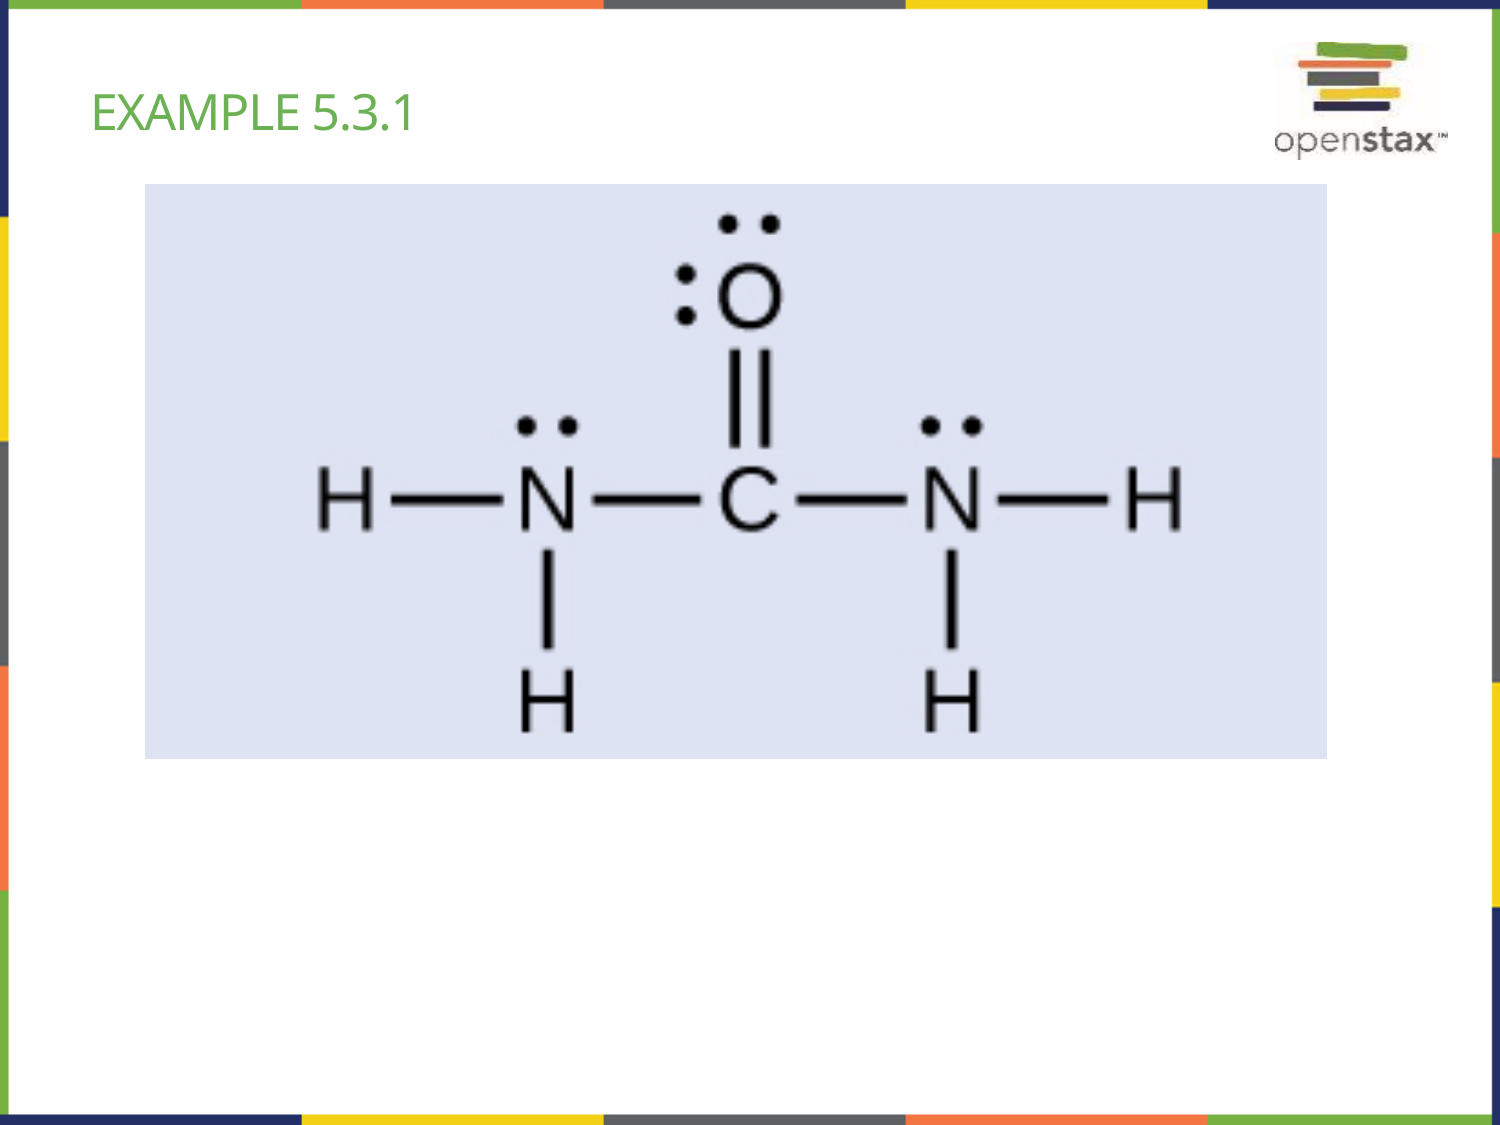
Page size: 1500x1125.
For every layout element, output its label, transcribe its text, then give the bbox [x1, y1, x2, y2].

picture [0, 0, 1500, 1125]
title Example 5.3.1 [75, 39, 1398, 148]
